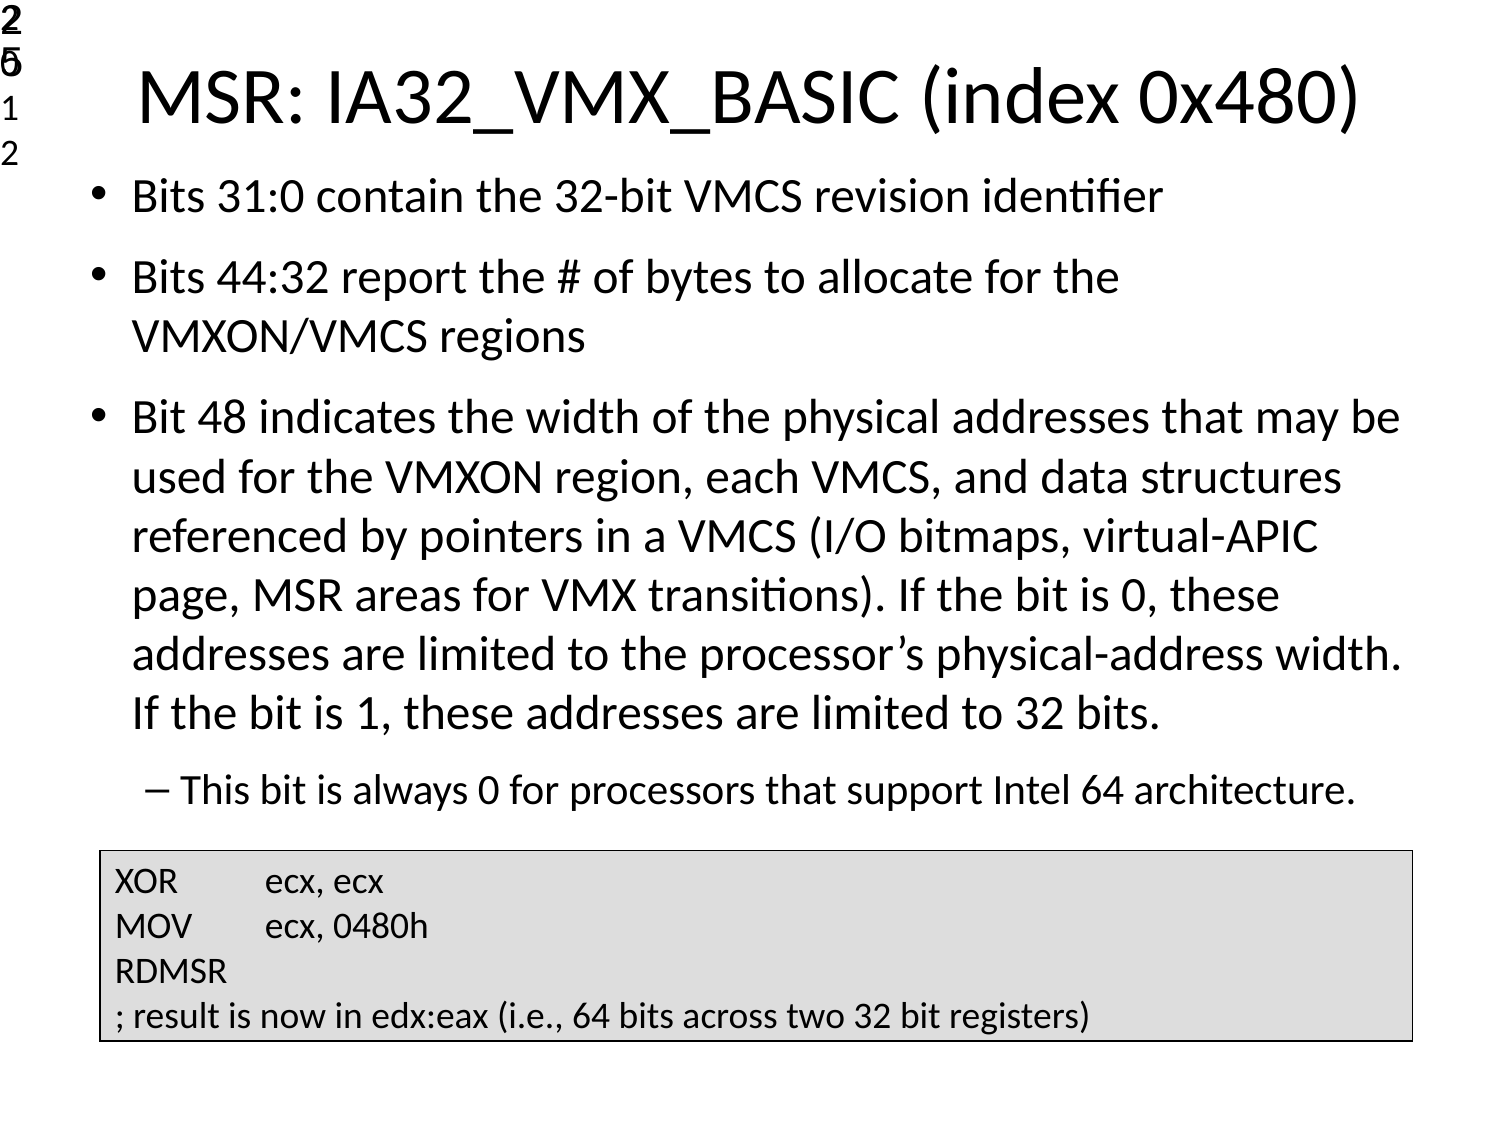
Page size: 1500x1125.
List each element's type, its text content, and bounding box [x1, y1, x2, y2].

title MSR: IA32_VMX_BASIC (index 0x480) [75, 0, 1425, 155]
text_box XOR ecx, ecx MOV ecx, 0480h RDMSR ; result is now in edx:eax (i.e., 64 bits across two 32 bit registers) [99, 850, 1413, 1041]
list Bits 31:0 contain the 32-bit VMCS revision identifier Bits 44:32 report the # of bytes to allocate for the VMXON/VMCS regions Bit 48 indicates the width of the physical addresses that may be used for the VMXON region, each VMCS, and data structures referenced by pointers in a VMCS (I/O bitmaps, virtual-APIC page, MSR areas for VMX transitions). If the bit is 0, these addresses are limited to the processor’s physical-address width. If the bit is 1, these addresses are limited to 32 bits. This bit is always 0 for processors that support Intel 64 architecture. [75, 155, 1425, 875]
